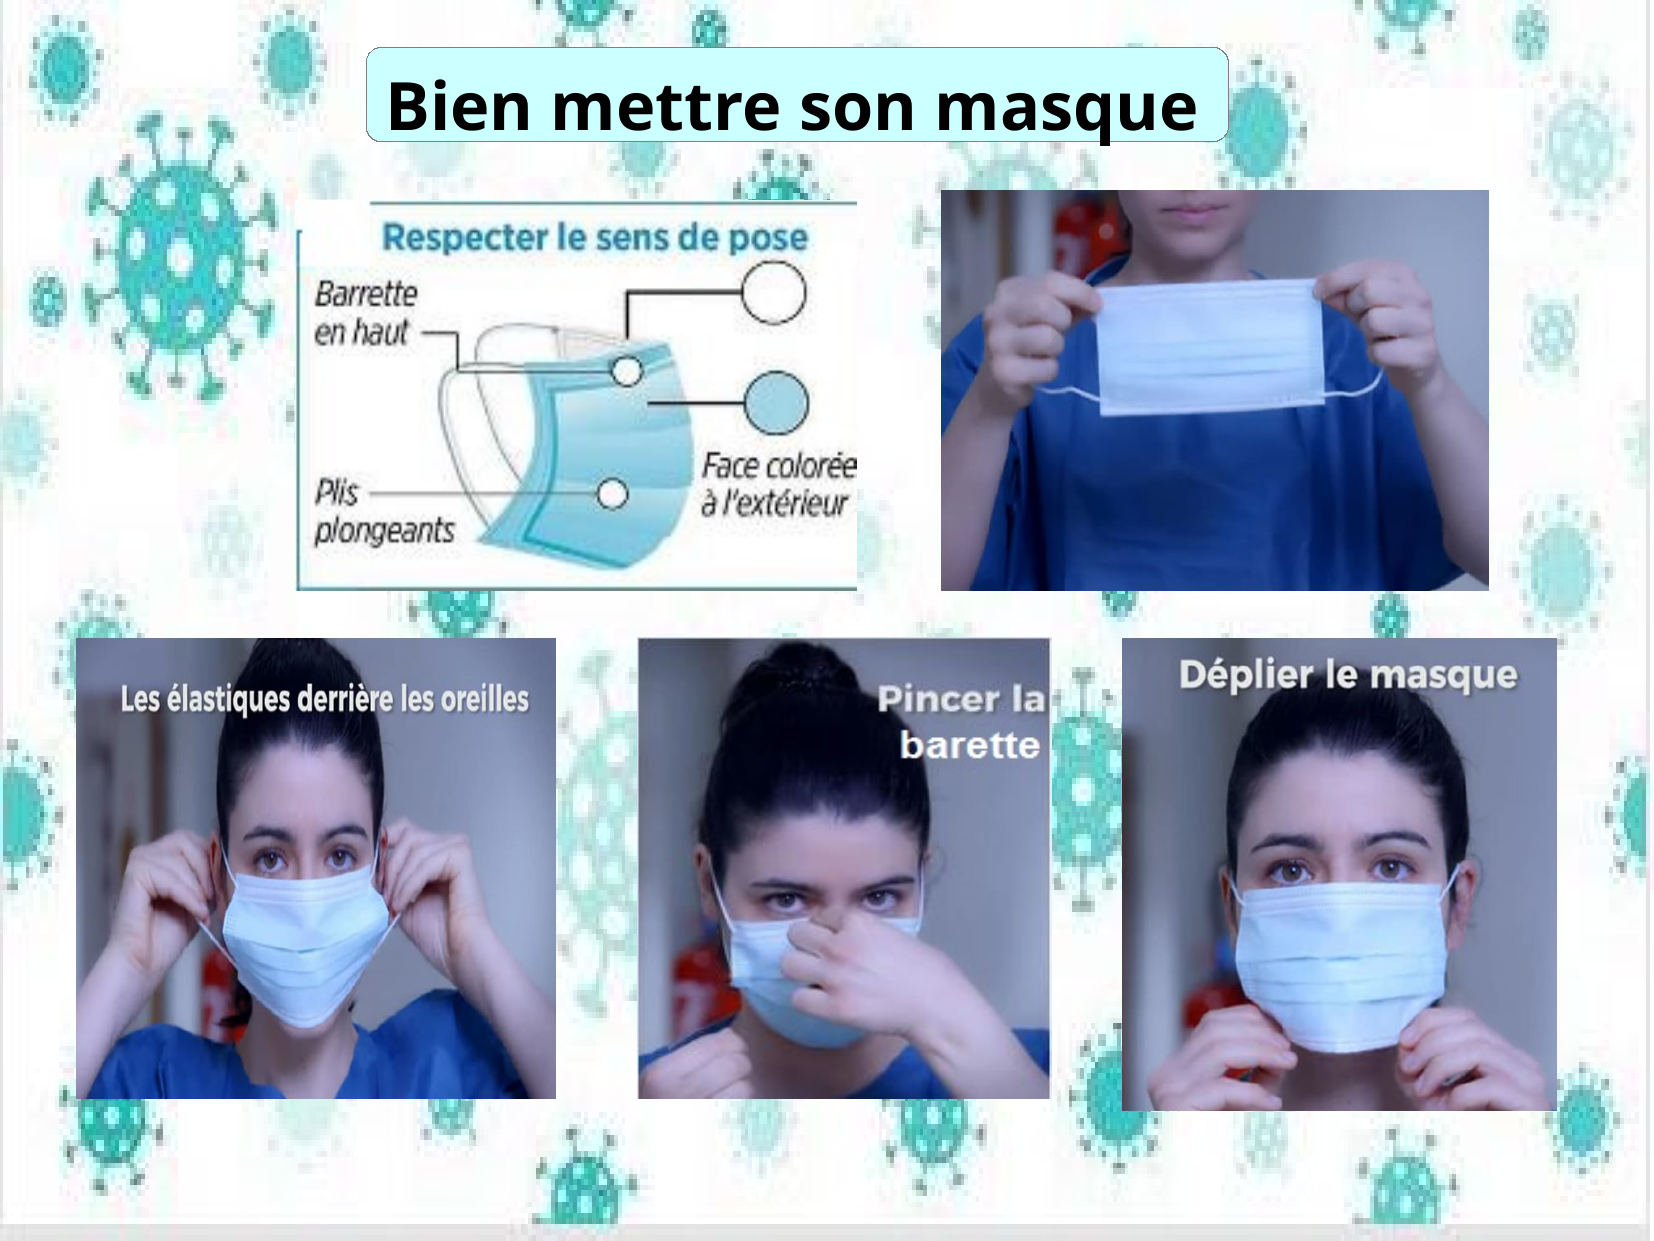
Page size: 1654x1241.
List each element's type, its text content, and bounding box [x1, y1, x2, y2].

text_box Bien mettre son masque [366, 47, 1229, 142]
picture [637, 637, 1052, 1099]
picture [1122, 638, 1557, 1111]
picture [295, 200, 857, 591]
picture [76, 638, 556, 1099]
picture [941, 190, 1489, 591]
